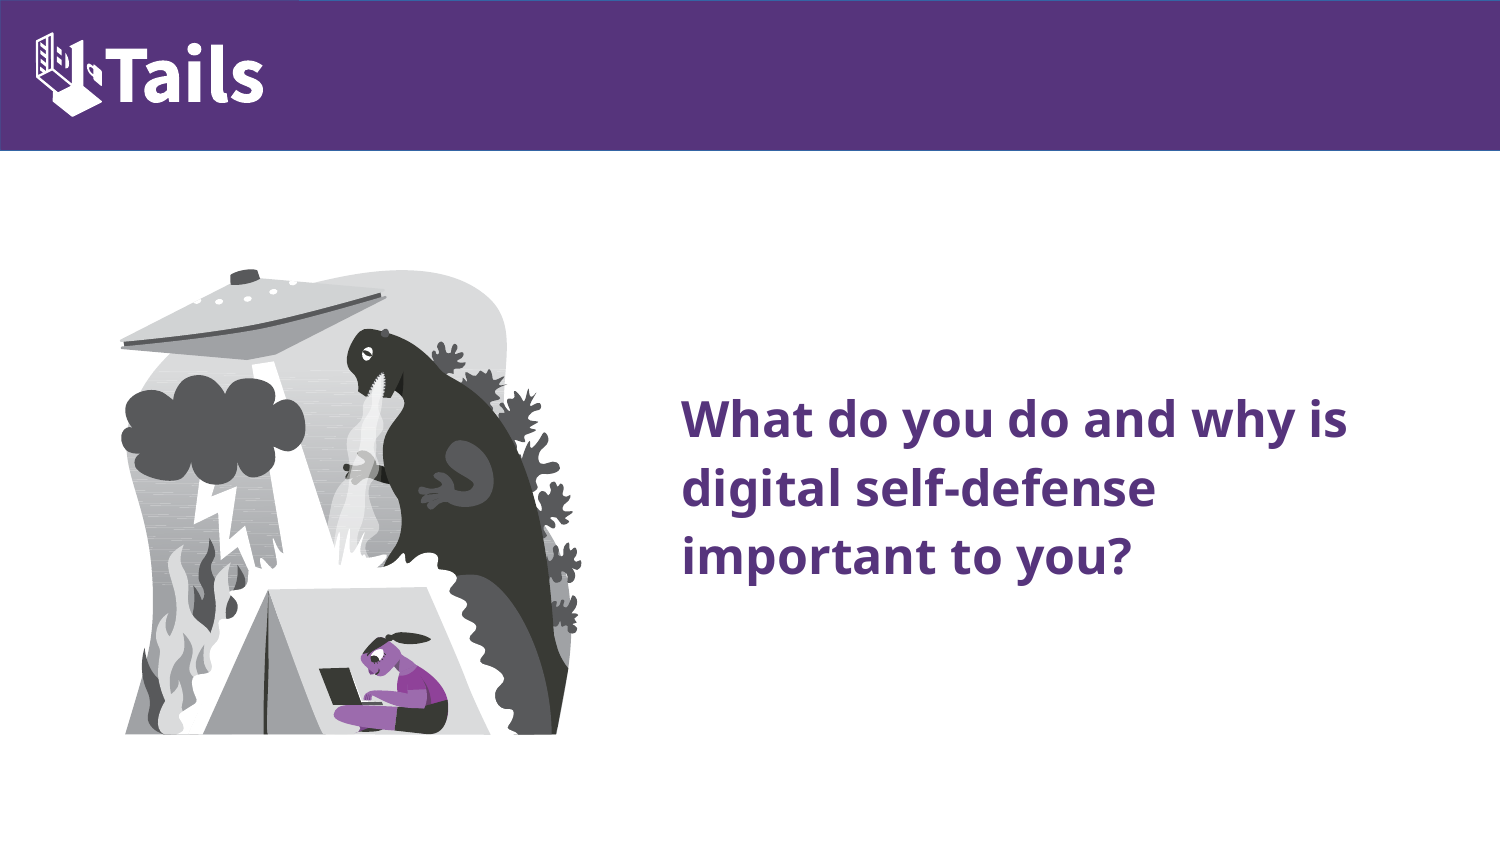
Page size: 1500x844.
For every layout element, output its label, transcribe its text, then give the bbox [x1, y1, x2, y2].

picture [69, 260, 632, 739]
title What do you do and why is digital self-defense important to you? [681, 360, 1426, 613]
